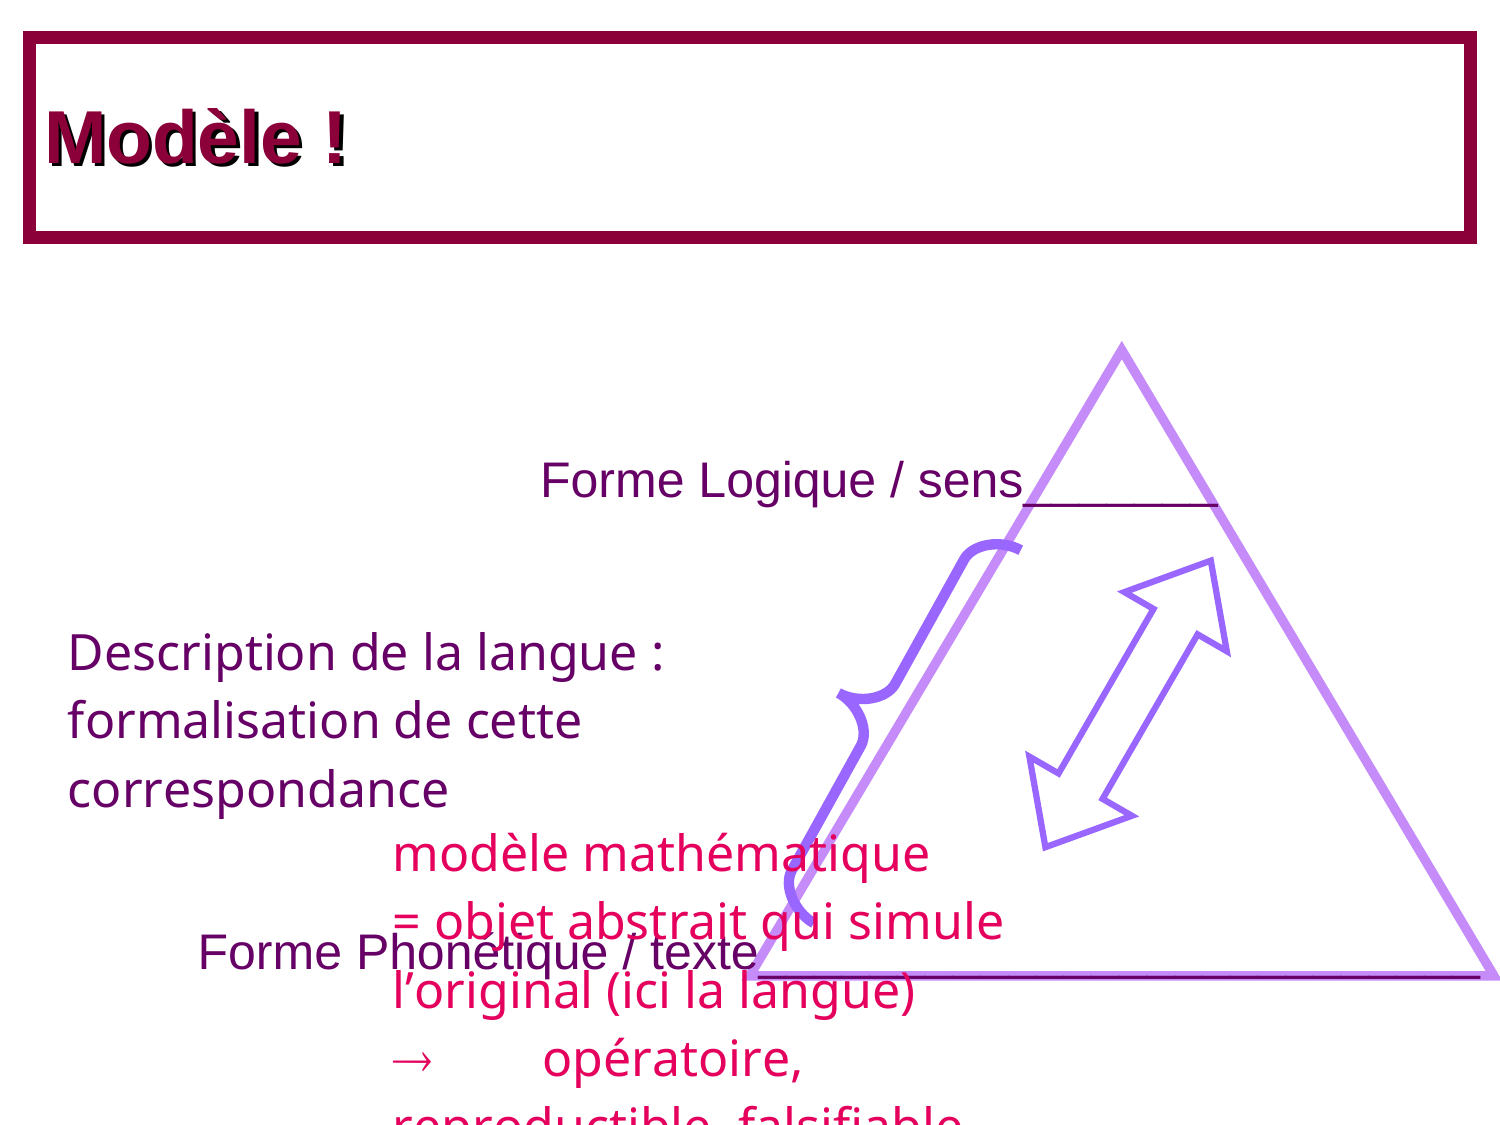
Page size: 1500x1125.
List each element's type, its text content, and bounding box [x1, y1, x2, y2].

text_box modèle mathématique = objet abstrait qui simule l’original (ici la langue)  opératoire, reproductible, falsifiable [377, 810, 1152, 1125]
title Modèle ! [29, 37, 1471, 238]
text_box Forme Phonétique / texte__________________________ [182, 916, 377, 1016]
text_box Forme Logique / sens_______ [525, 444, 1388, 544]
text_box Description de la langue : formalisation de cette correspondance [53, 609, 993, 830]
text_box [1029, 560, 1227, 810]
text_box Forme Phonétique / texte__________________________ [1152, 916, 1500, 1016]
